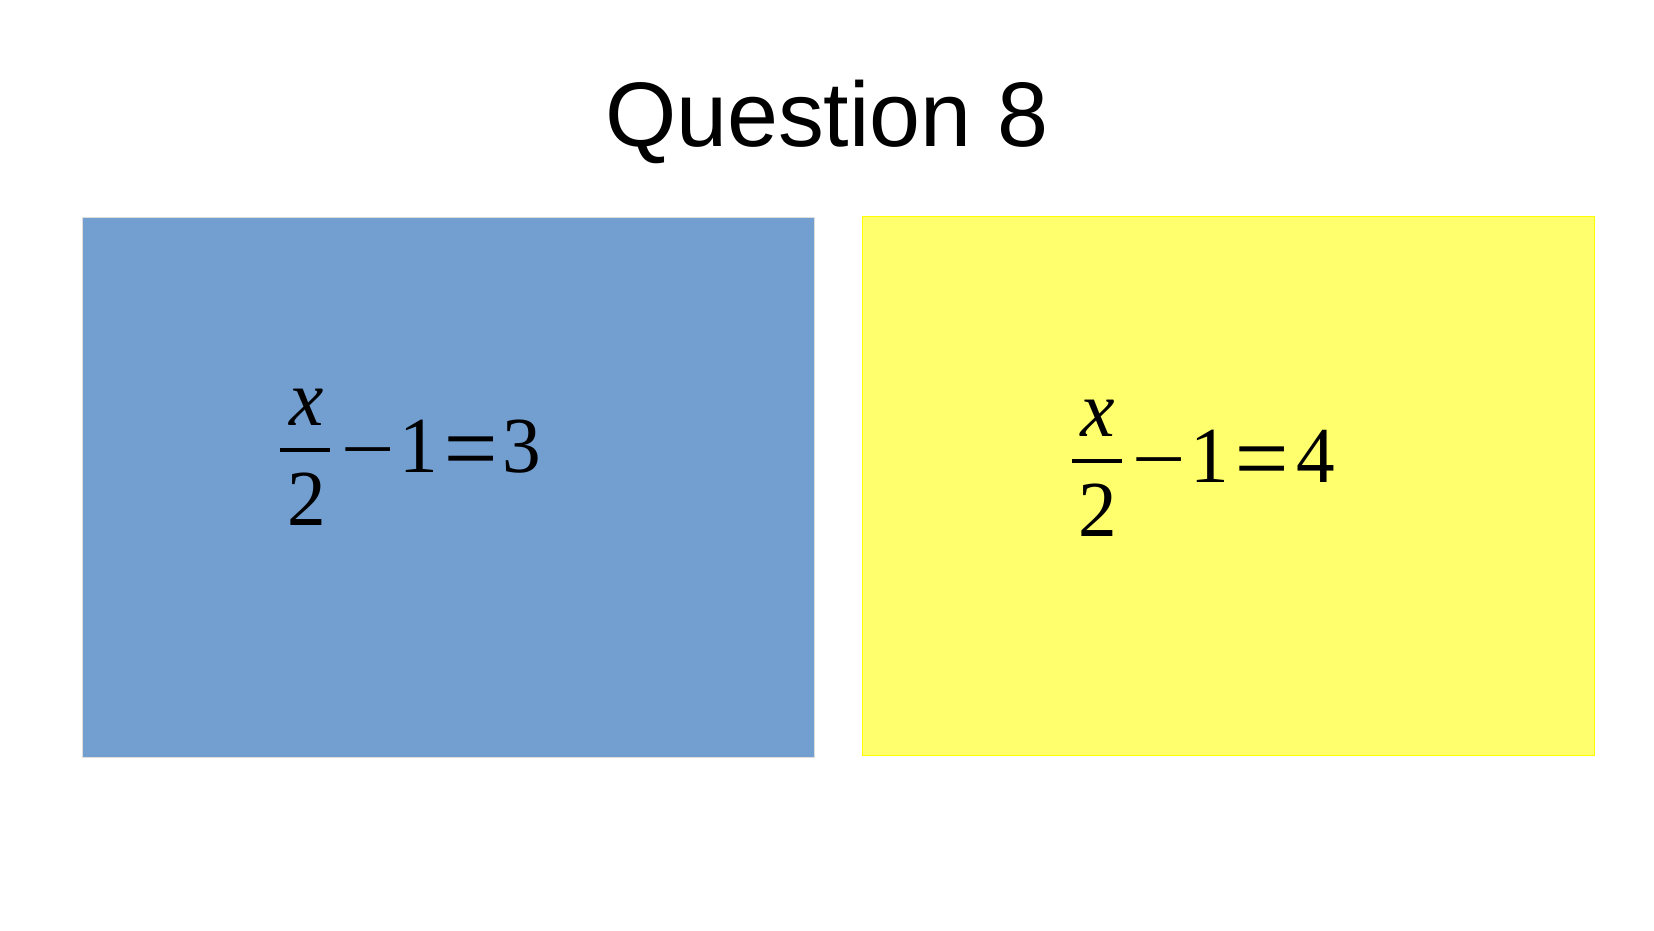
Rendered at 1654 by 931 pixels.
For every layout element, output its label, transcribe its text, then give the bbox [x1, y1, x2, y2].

title Question 8 [82, 37, 1571, 193]
text_box [862, 216, 1595, 756]
chart [1062, 366, 1344, 554]
chart [85, 213, 97, 302]
chart [271, 355, 549, 544]
text_box [82, 217, 815, 758]
